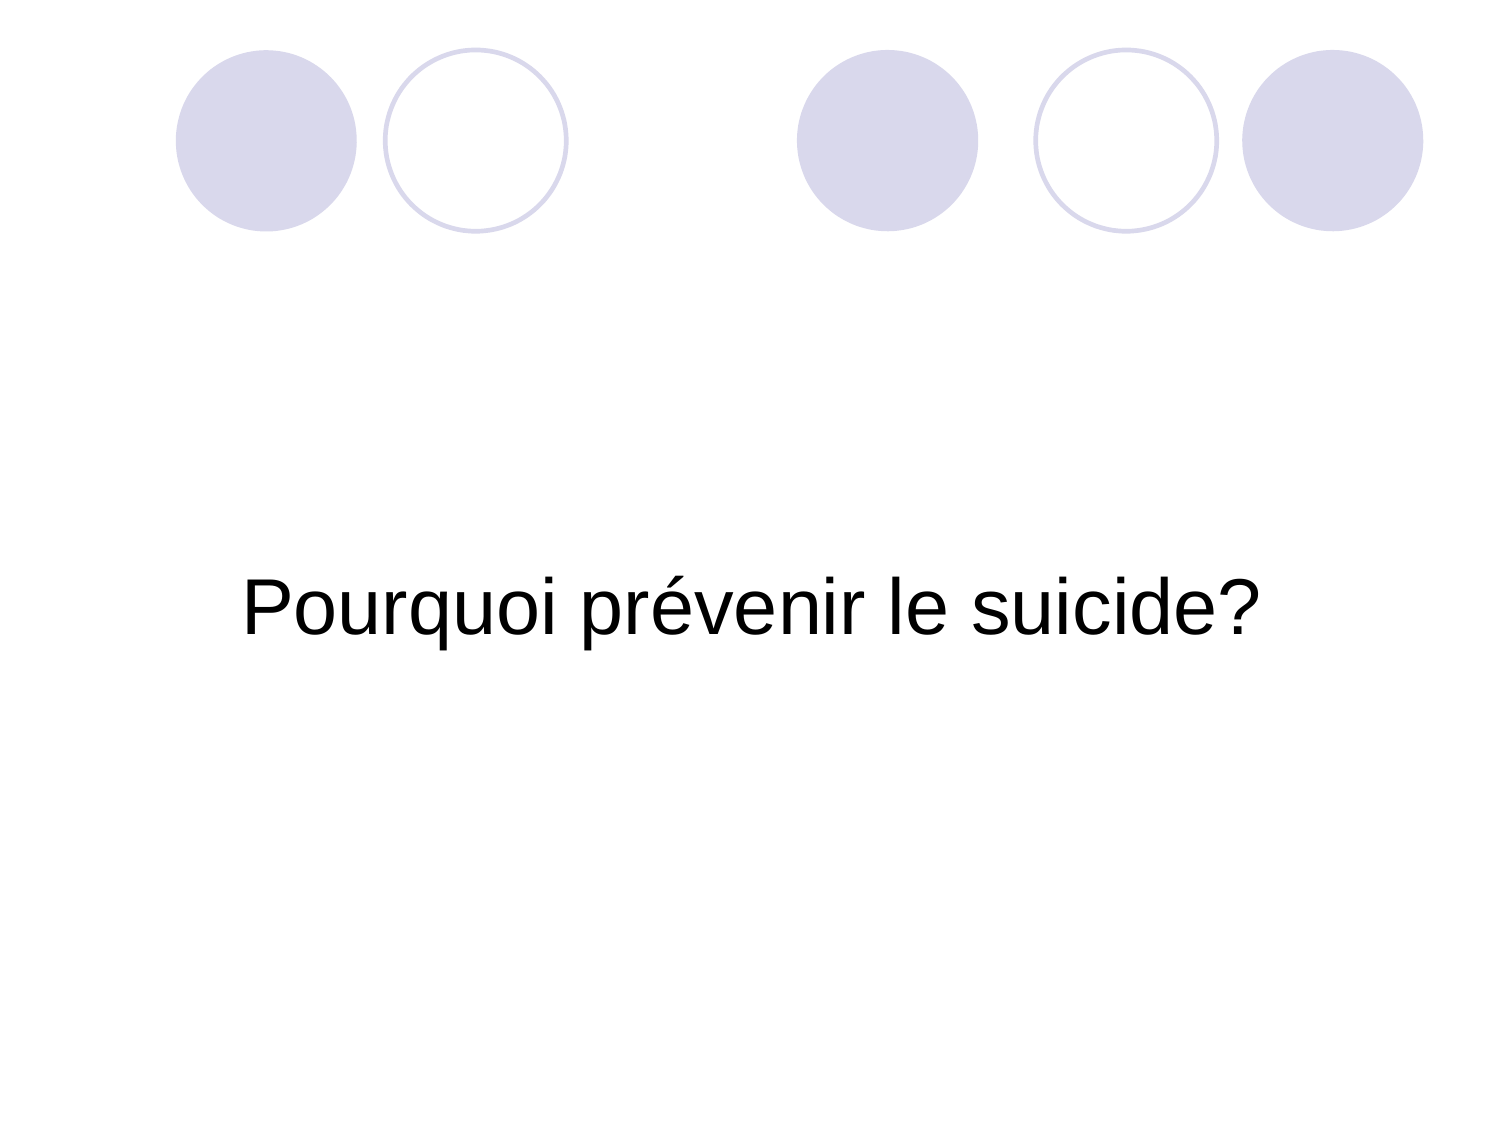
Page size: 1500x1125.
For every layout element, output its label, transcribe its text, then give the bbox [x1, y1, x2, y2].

title Pourquoi prévenir le suicide? [76, 515, 1427, 691]
